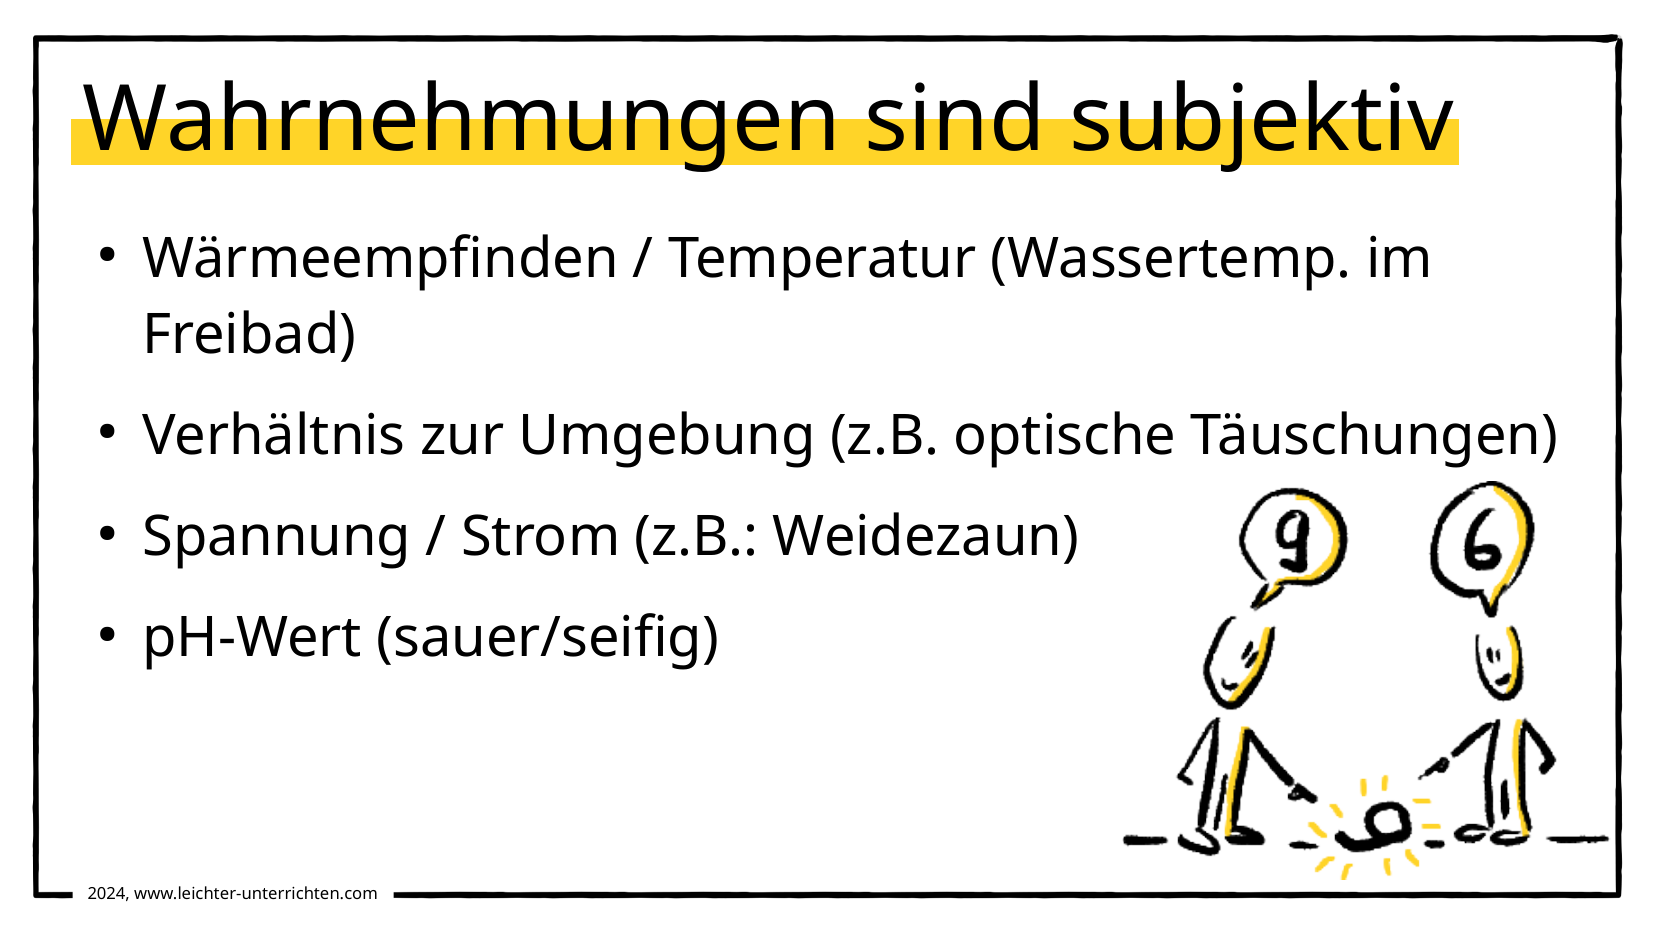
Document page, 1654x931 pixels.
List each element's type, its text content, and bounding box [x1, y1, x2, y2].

list Wärmeempfinden / Temperatur (Wassertemp. im Freibad) Verhältnis zur Umgebung (z.B. optische Täuschungen) Spannung / Strom (z.B.: Weidezaun) pH-Wert (sauer/seifig) [82, 217, 1571, 758]
picture [29, 32, 1625, 901]
title Wahrnehmungen sind subjektiv [82, 37, 1571, 193]
